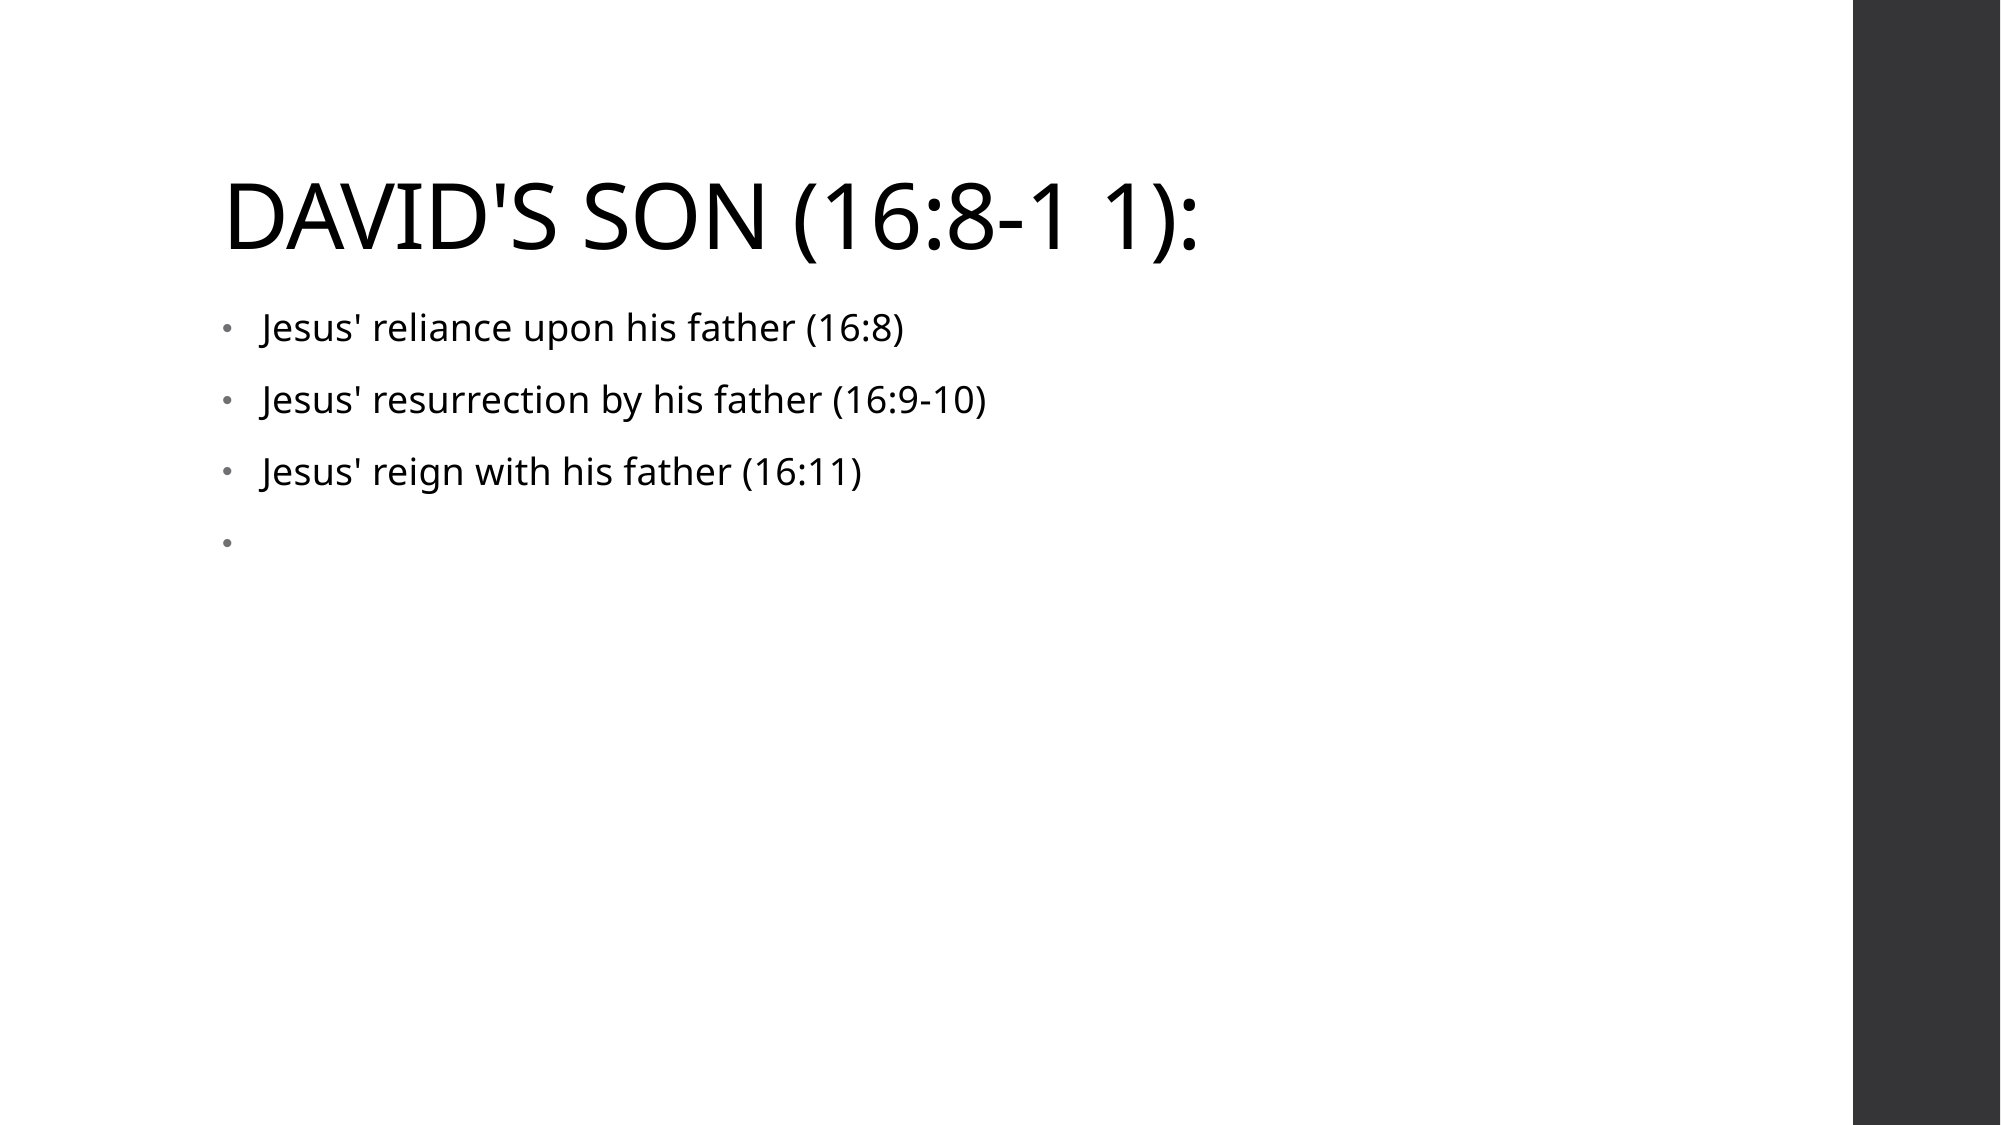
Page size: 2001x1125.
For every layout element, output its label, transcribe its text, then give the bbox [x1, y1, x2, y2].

title DAVID'S SON (16:8-1 1): [206, 60, 1797, 278]
list Jesus' reliance upon his father (16:8) Jesus' resurrection by his father (16:9-10) Jesus' reign with his father (16:11) [206, 299, 1617, 1014]
